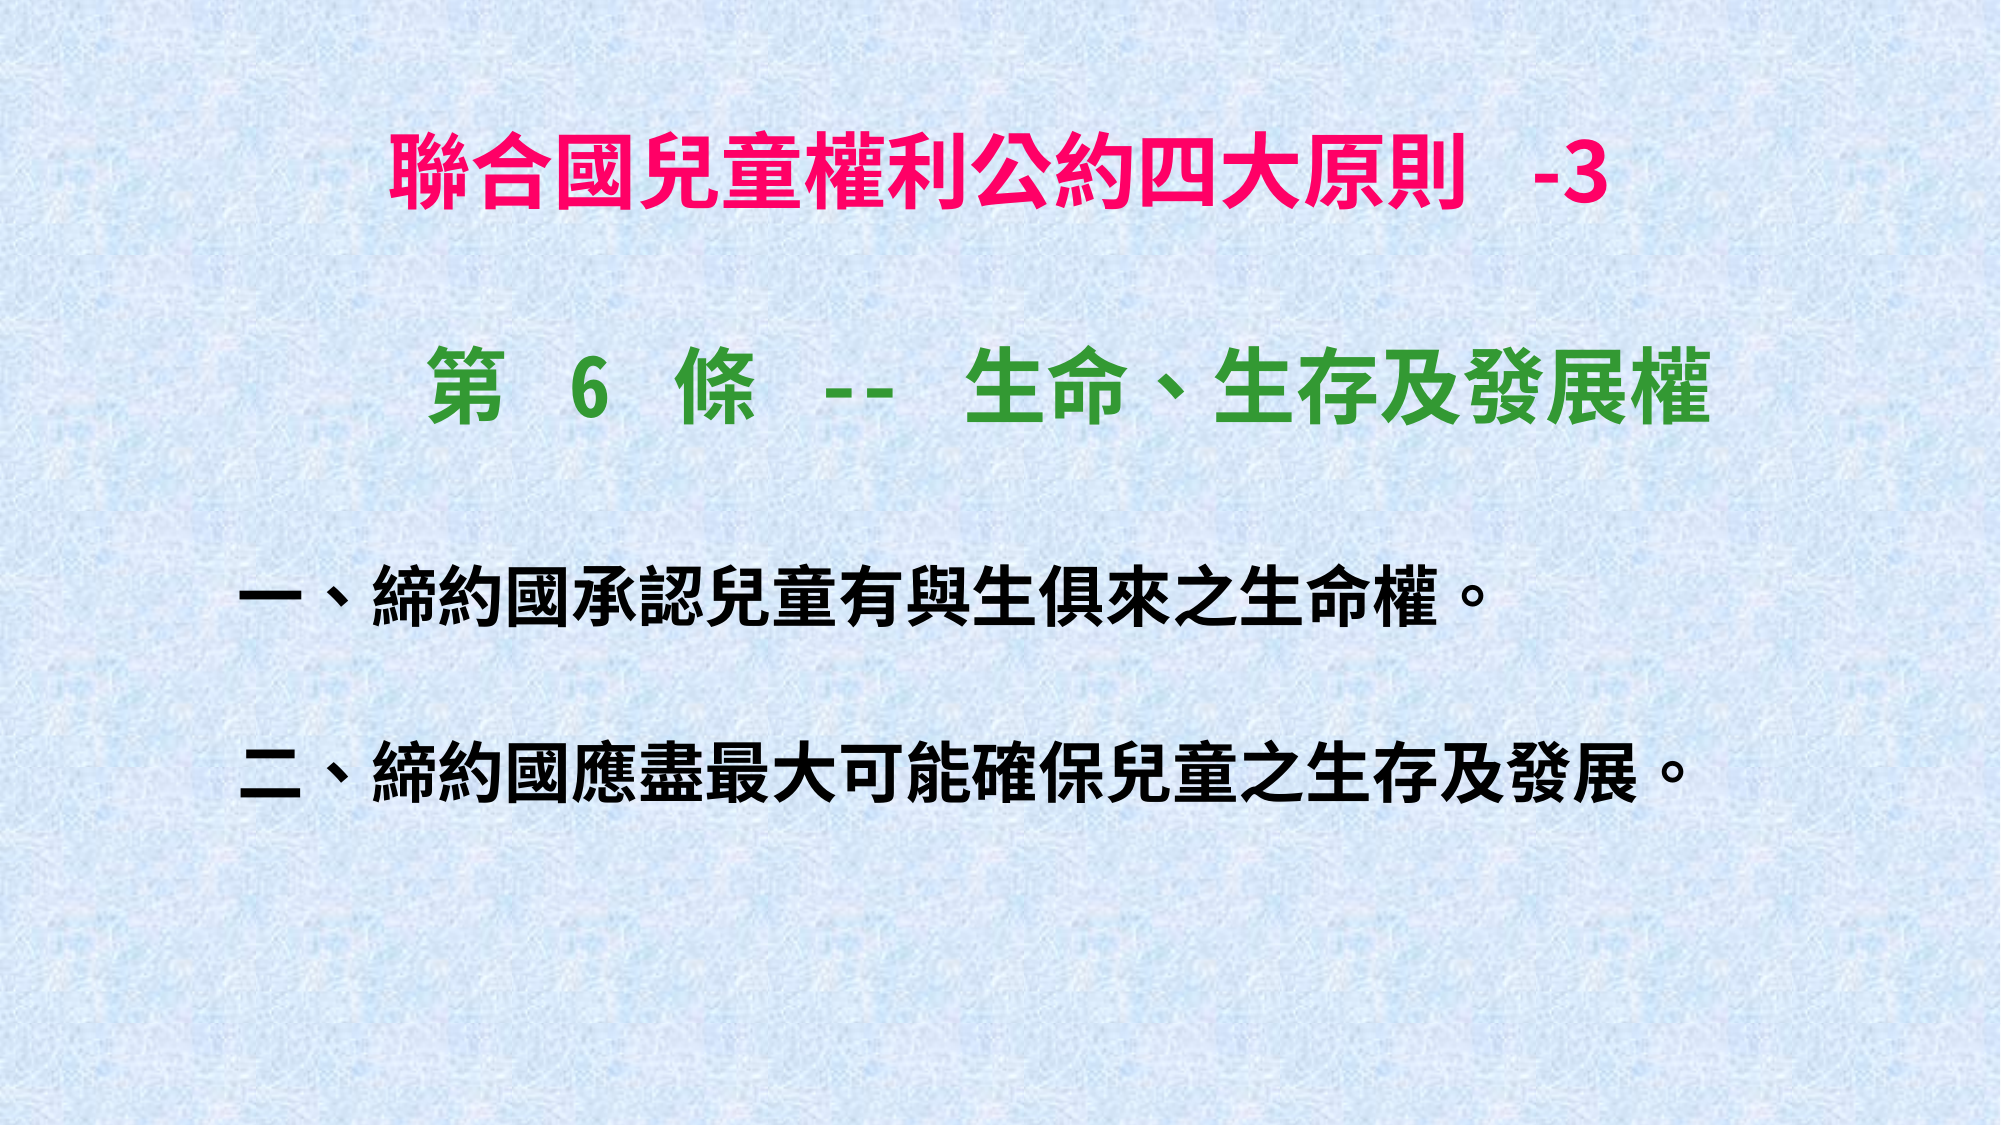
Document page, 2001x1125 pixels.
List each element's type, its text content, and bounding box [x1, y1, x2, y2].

title 聯合國兒童權利公約四大原則 -3 [217, 94, 1781, 245]
list 第 6 條 -- 生命、生存及發展權 一、締約國承認兒童有與生俱來之生命權。 二、締約國應盡最大可能確保兒童之生存及發展。 [222, 326, 1855, 1125]
picture [0, 0, 2001, 1125]
